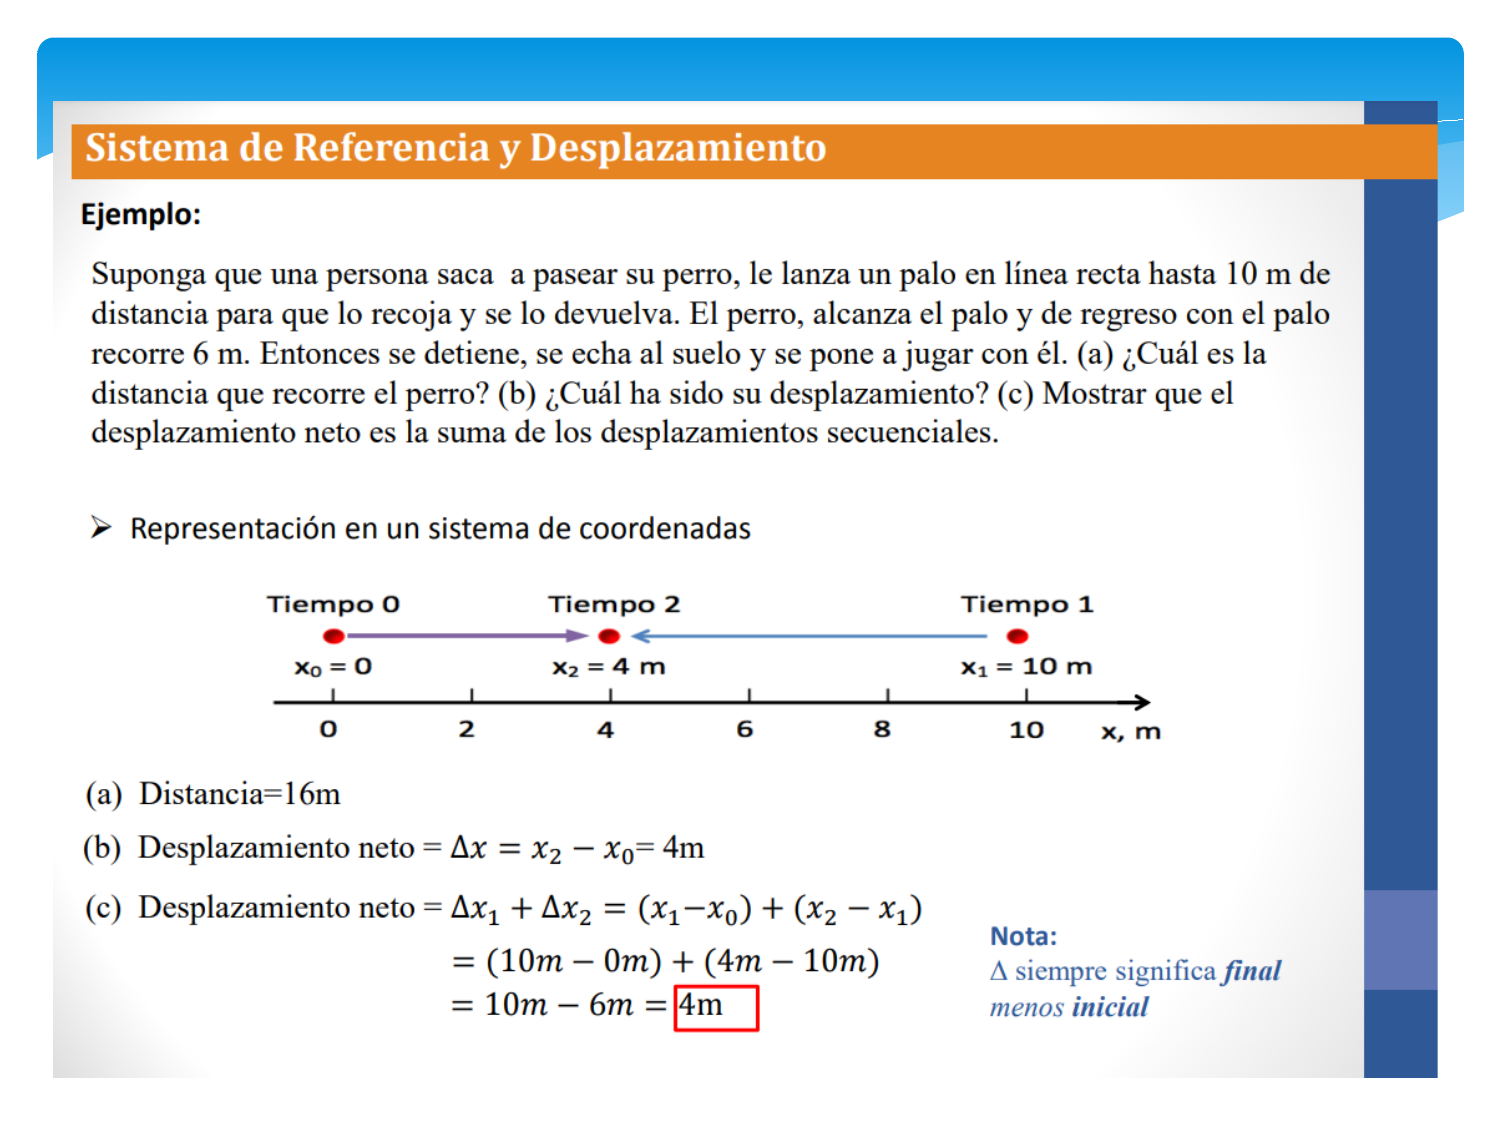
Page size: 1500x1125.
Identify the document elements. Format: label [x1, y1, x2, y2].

picture [53, 101, 1438, 1078]
